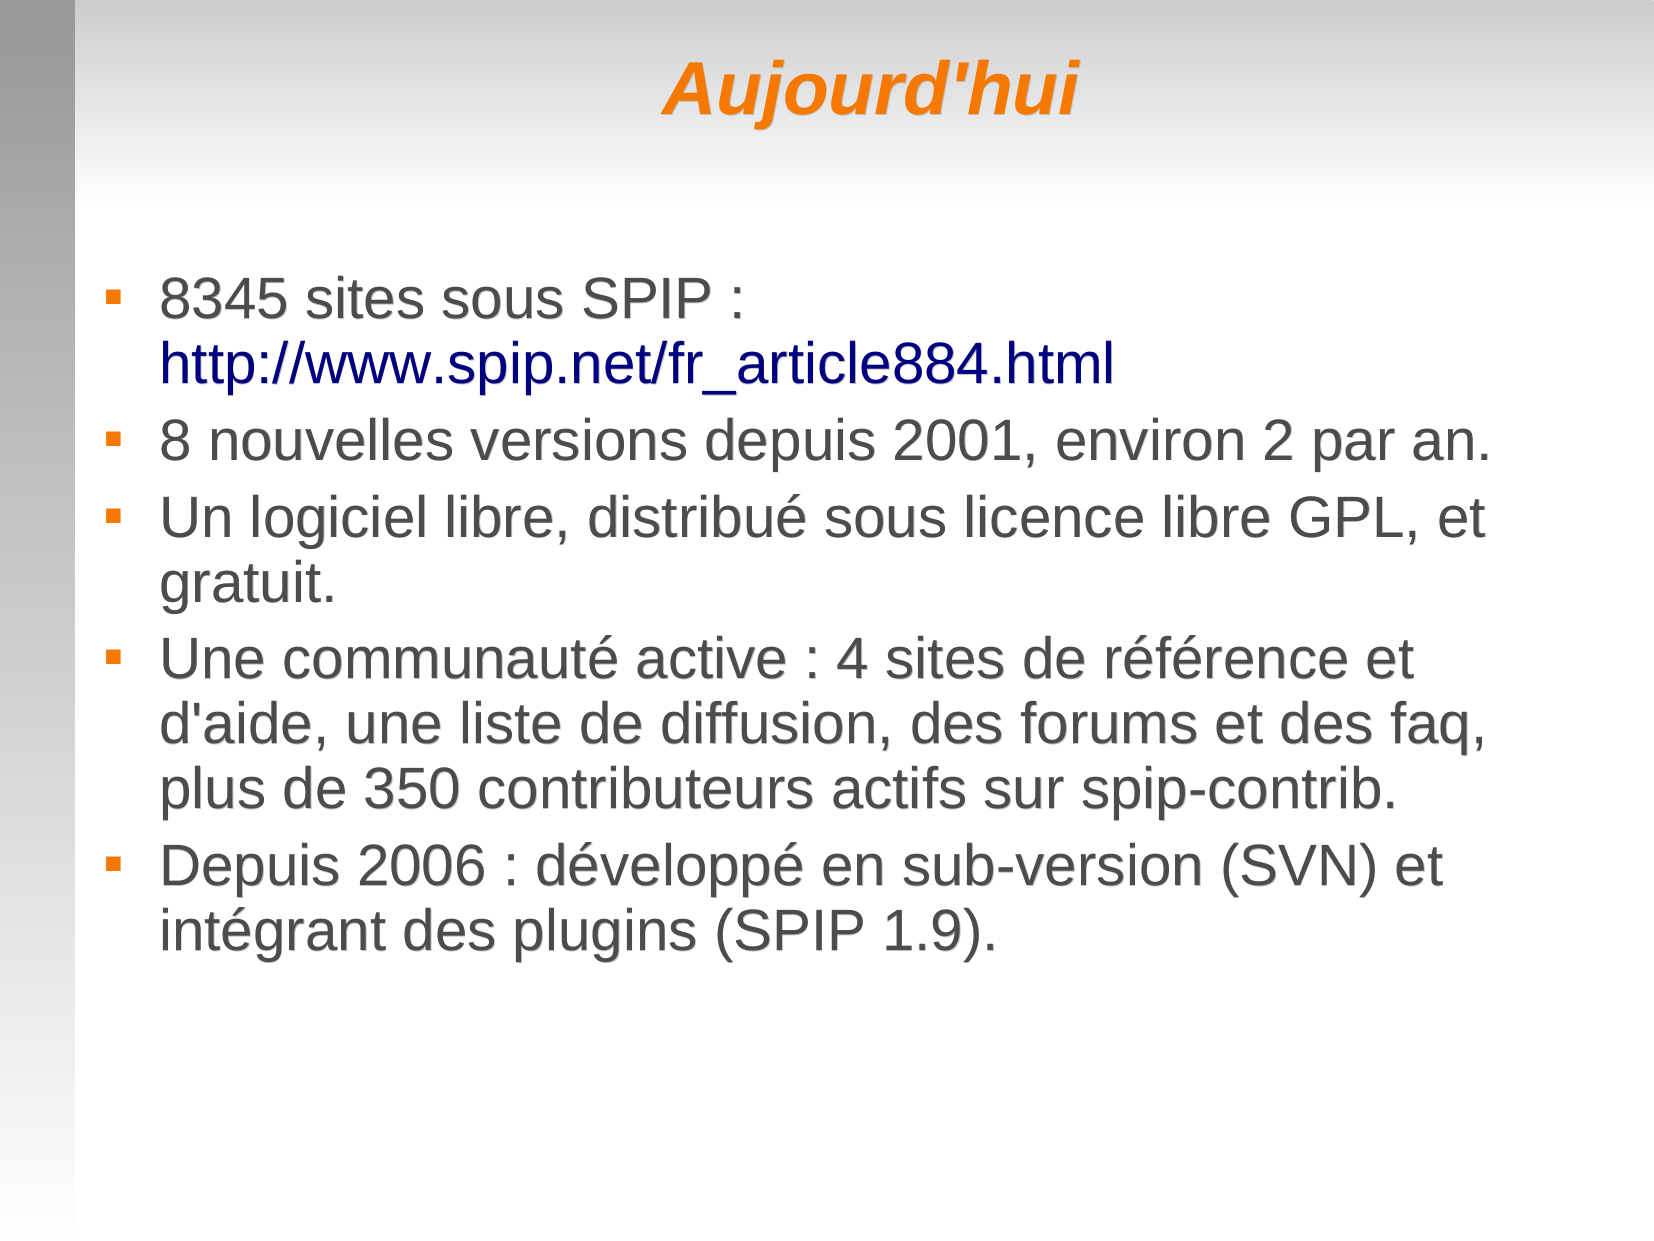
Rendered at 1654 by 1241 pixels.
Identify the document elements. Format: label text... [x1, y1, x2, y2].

list 8345 sites sous SPIP : http://www.spip.net/fr_article884.html 8 nouvelles versions depuis 2001, environ 2 par an. Un logiciel libre, distribué sous licence libre GPL, et gratuit. Une communauté active : 4 sites de référence et d'aide, une liste de diffusion, des forums et des faq, plus de 350 contributeurs actifs sur spip-contrib. Depuis 2006 : développé en sub-version (SVN) et intégrant des plugins (SPIP 1.9). [88, 265, 1577, 1085]
title Aujourd'hui [88, 0, 1654, 178]
